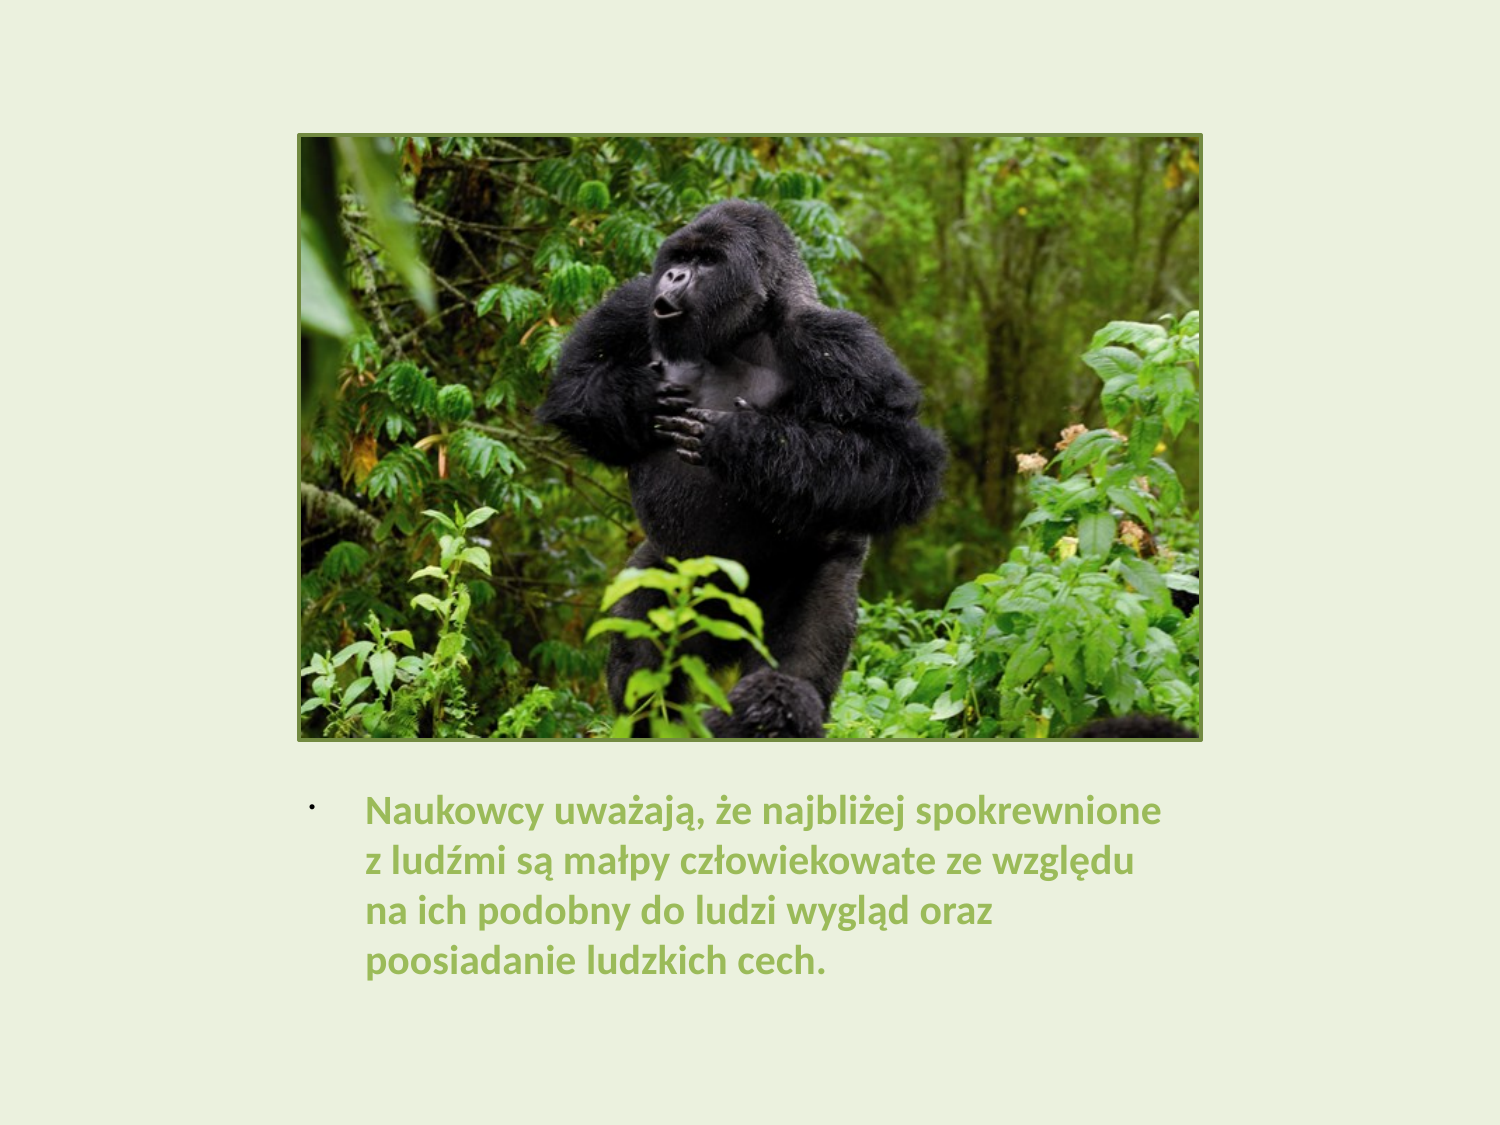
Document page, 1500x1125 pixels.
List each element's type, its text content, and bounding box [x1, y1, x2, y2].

picture [301, 137, 1199, 738]
list Naukowcy uważają, że najbliżej spokrewnione z ludźmi są małpy człowiekowate ze względu na ich podobny do ludzi wygląd oraz poosiadanie ludzkich cech. [294, 775, 1194, 1013]
